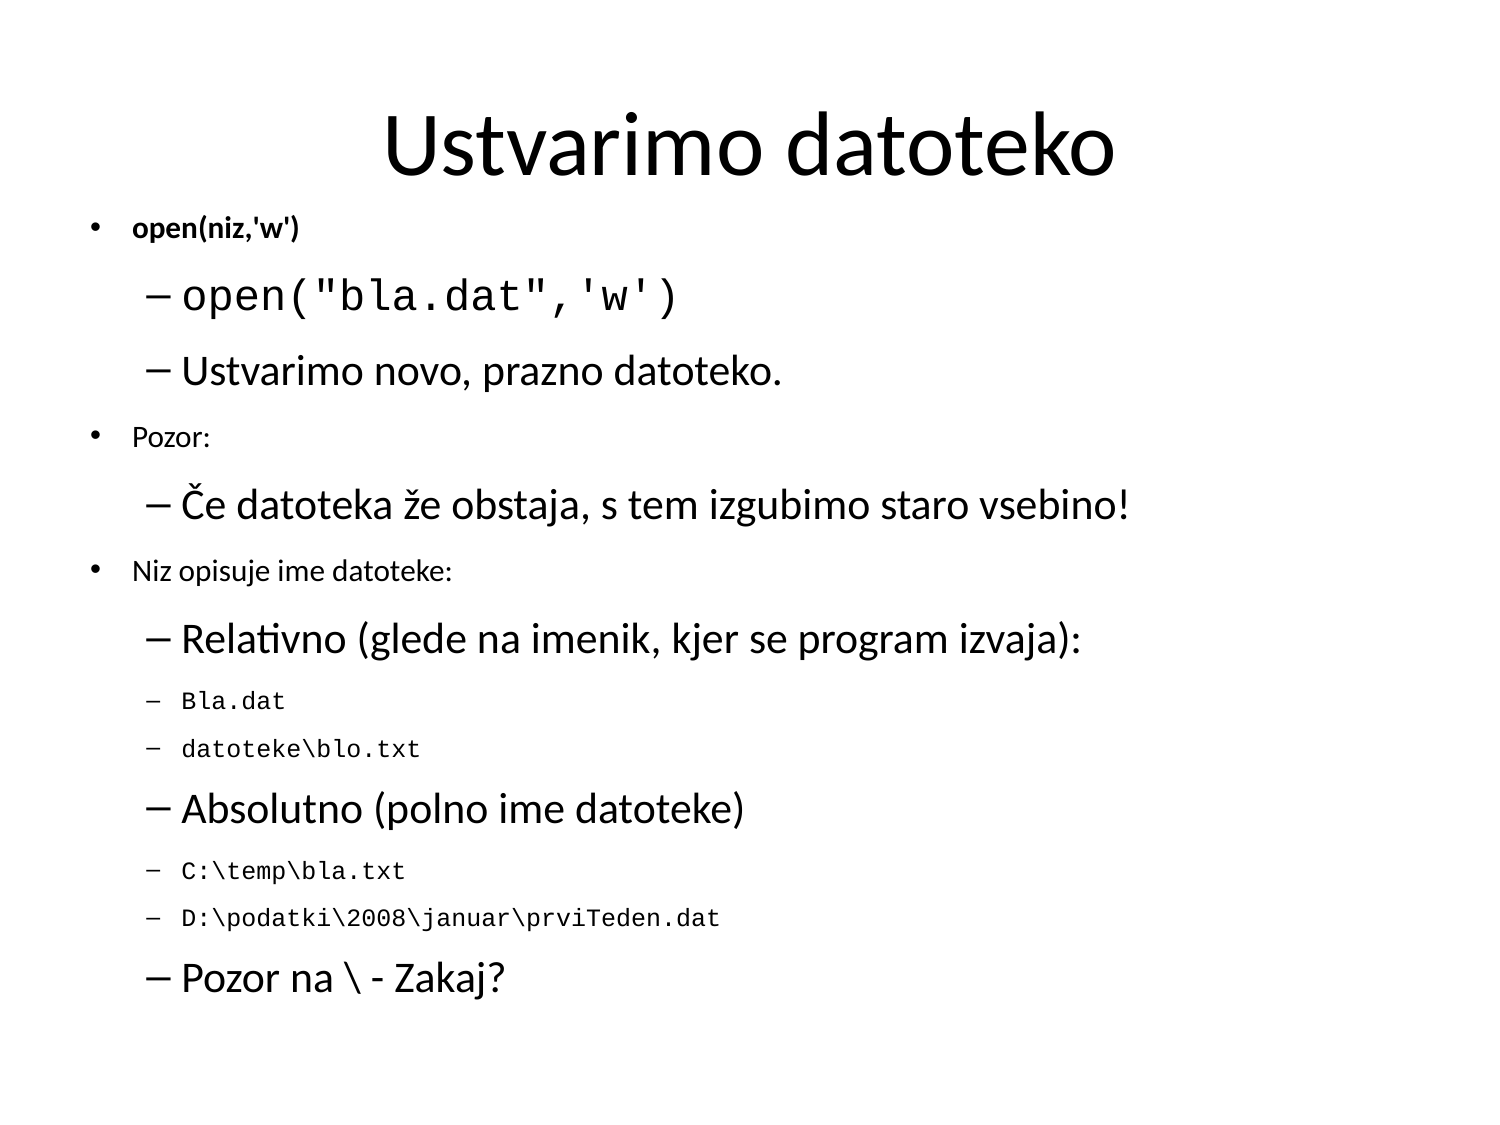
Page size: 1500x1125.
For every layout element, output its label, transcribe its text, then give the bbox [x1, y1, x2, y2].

list open(niz,'w') open("bla.dat",'w') Ustvarimo novo, prazno datoteko. Pozor: Če datoteka že obstaja, s tem izgubimo staro vsebino! Niz opisuje ime datoteke: Relativno (glede na imenik, kjer se program izvaja): Bla.dat datoteke\blo.txt Absolutno (polno ime datoteke) C:\temp\bla.txt D:\podatki\2008\januar\prviTeden.dat Pozor na \ - Zakaj? [75, 200, 1425, 1010]
title Ustvarimo datoteko [75, 45, 1425, 200]
